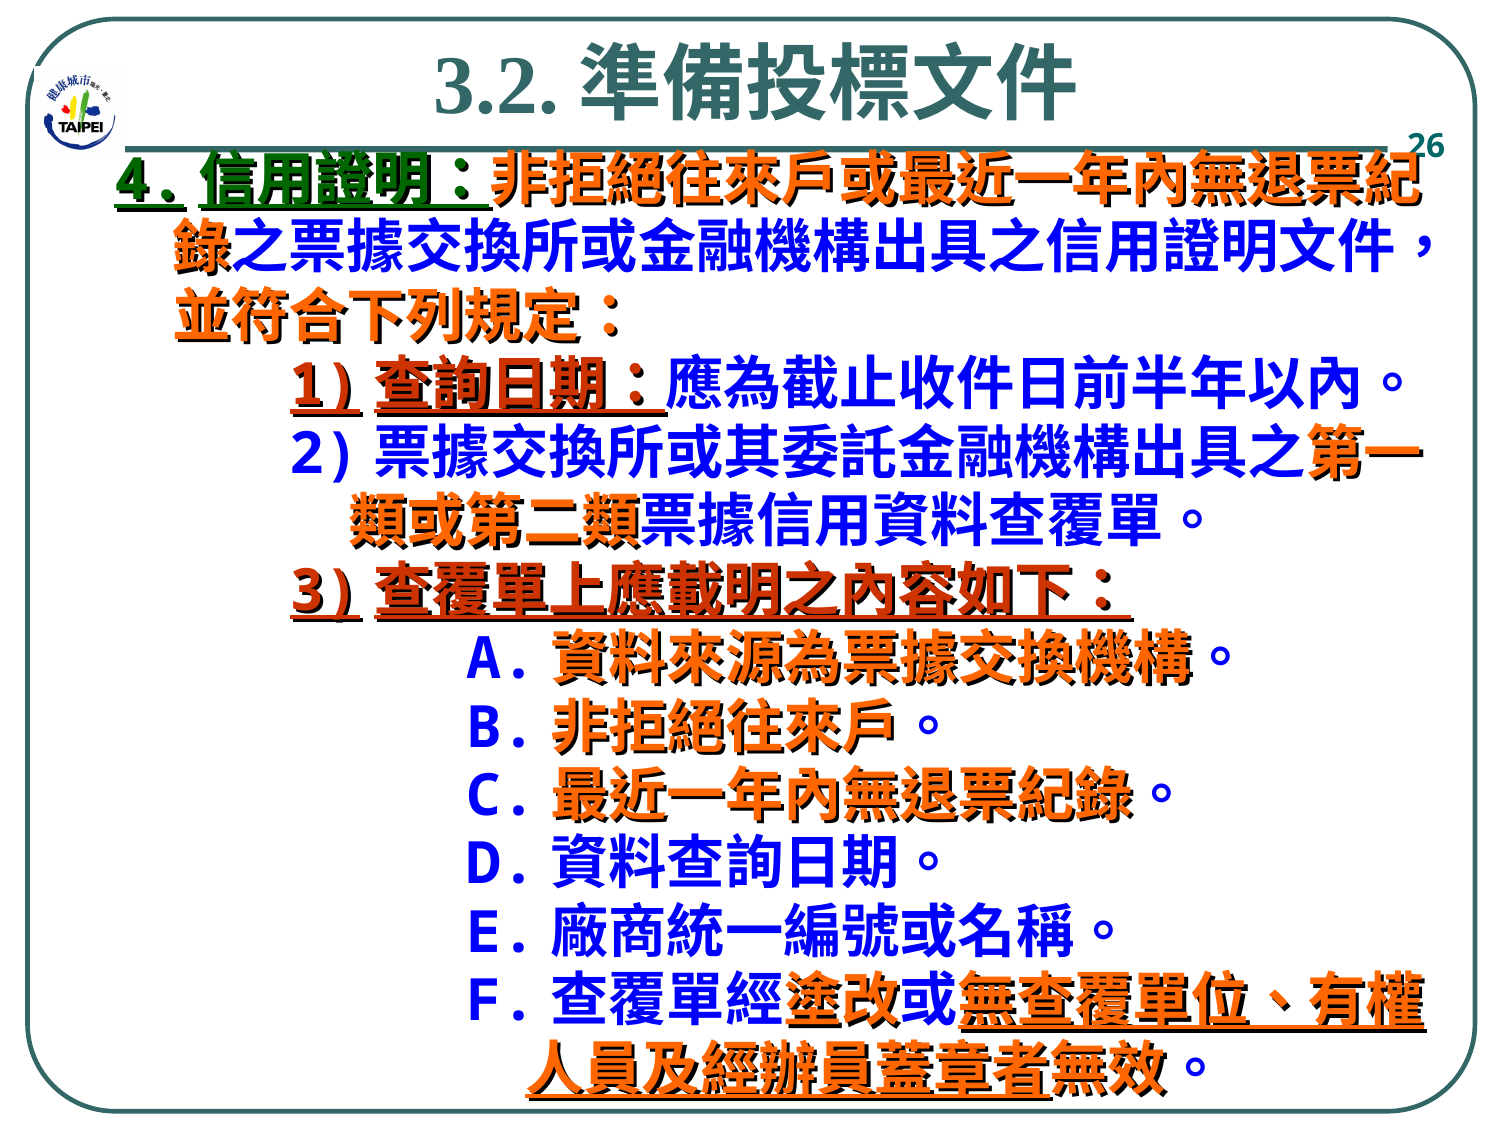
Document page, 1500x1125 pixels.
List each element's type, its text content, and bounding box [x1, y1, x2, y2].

title 3.2.準備投標文件 [125, 0, 1388, 137]
list 4.信用證明：非拒絕往來戶或最近一年內無退票紀錄之票據交換所或金融機構出具之信用證明文件，並符合下列規定： 1)查詢日期：應為截止收件日前半年以內。 2)票據交換所或其委託金融機構出具之第一類或第二類票據信用資料查覆單。 3)查覆單上應載明之內容如下： A.資料來源為票據交換機構。 B.非拒絕往來戶。 C.最近一年內無退票紀錄。 D.資料查詢日期。 E.廠商統一編號或名稱。 F.查覆單經塗改或無查覆單位、有權人員及經辦員蓋章者無效。 [41, 137, 1459, 1114]
